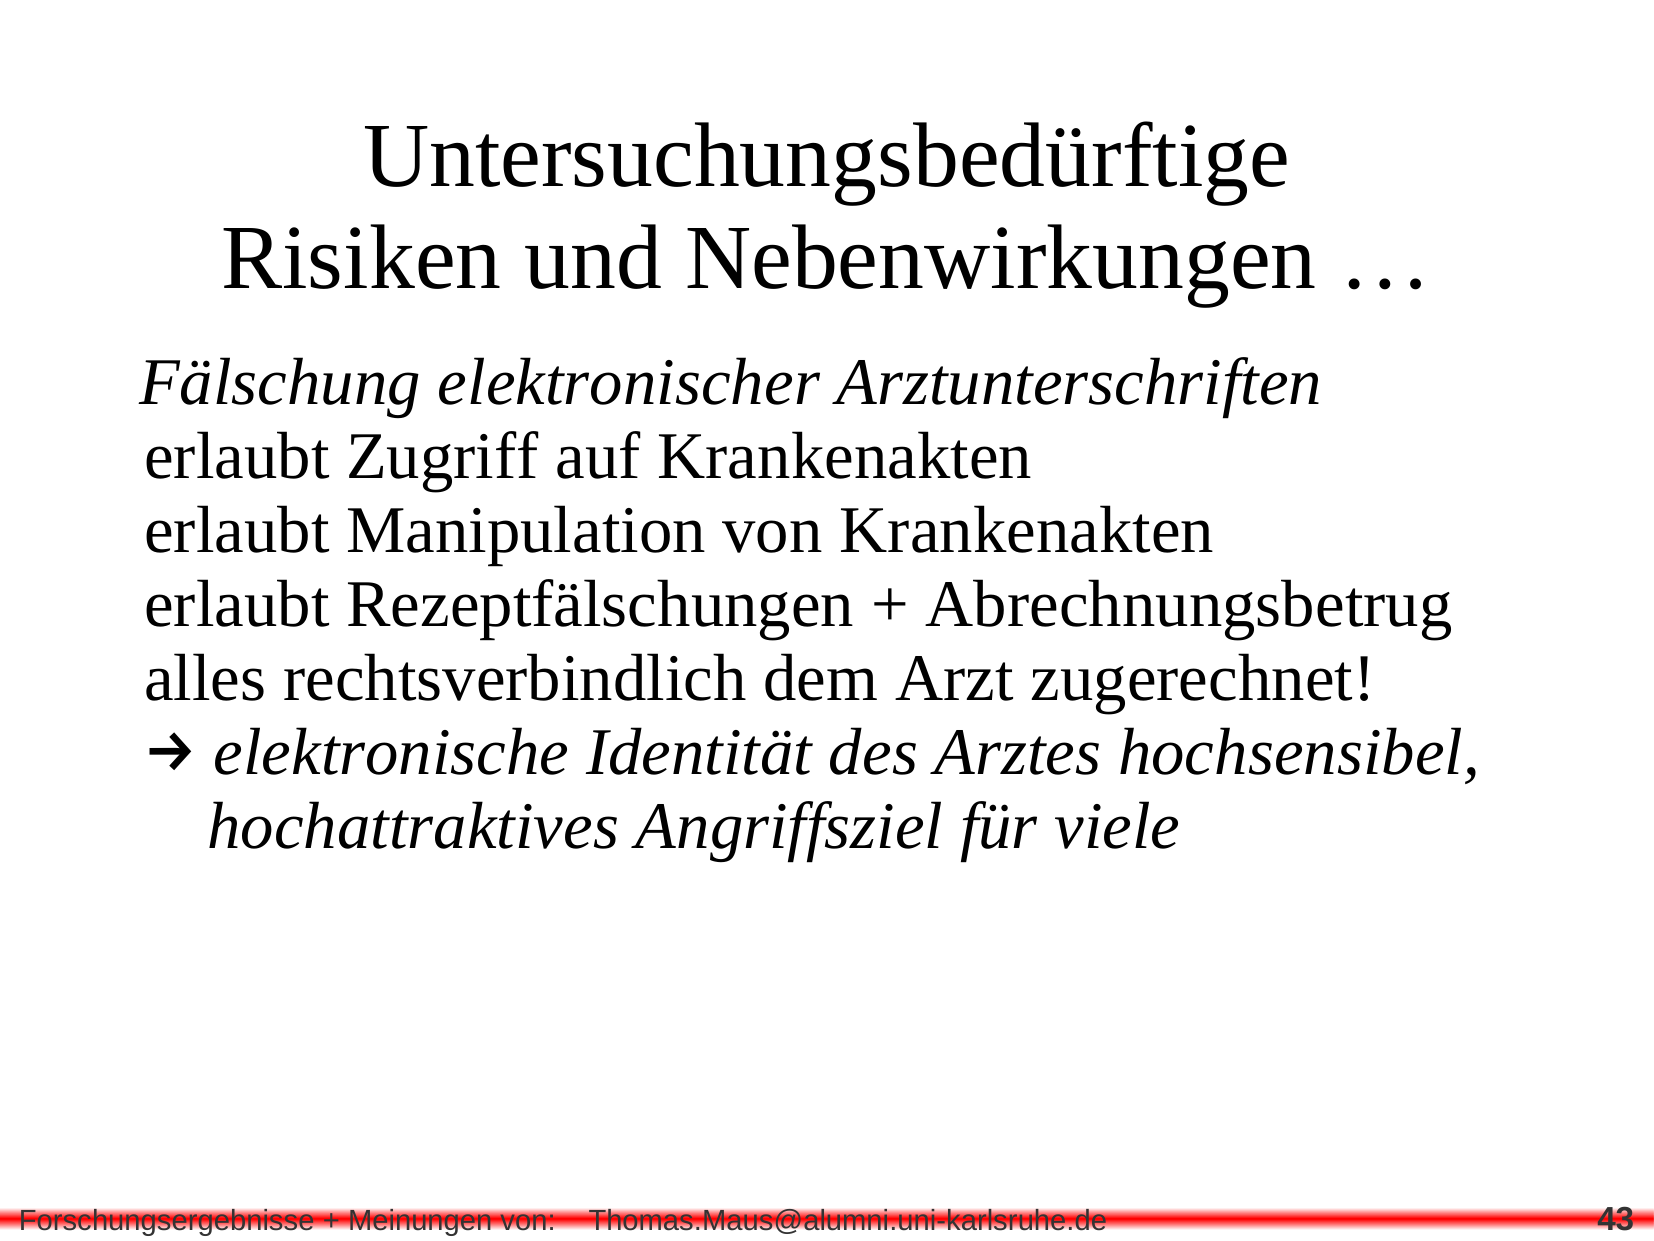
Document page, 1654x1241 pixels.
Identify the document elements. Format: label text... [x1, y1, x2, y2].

title Untersuchungsbedürftige Risiken und Nebenwirkungen … [121, 95, 1534, 318]
list Fälschung elektronischer Arztunterschriften erlaubt Zugriff auf Krankenakten erlaubt Manipulation von Krankenakten erlaubt Rezeptfälschungen + Abrechnungsbetrug alles rechtsverbindlich dem Arzt zugerechnet! → elektronische Identität des Arztes hochsensibel, hochattraktives Angriffsziel für viele [121, 344, 1534, 1135]
